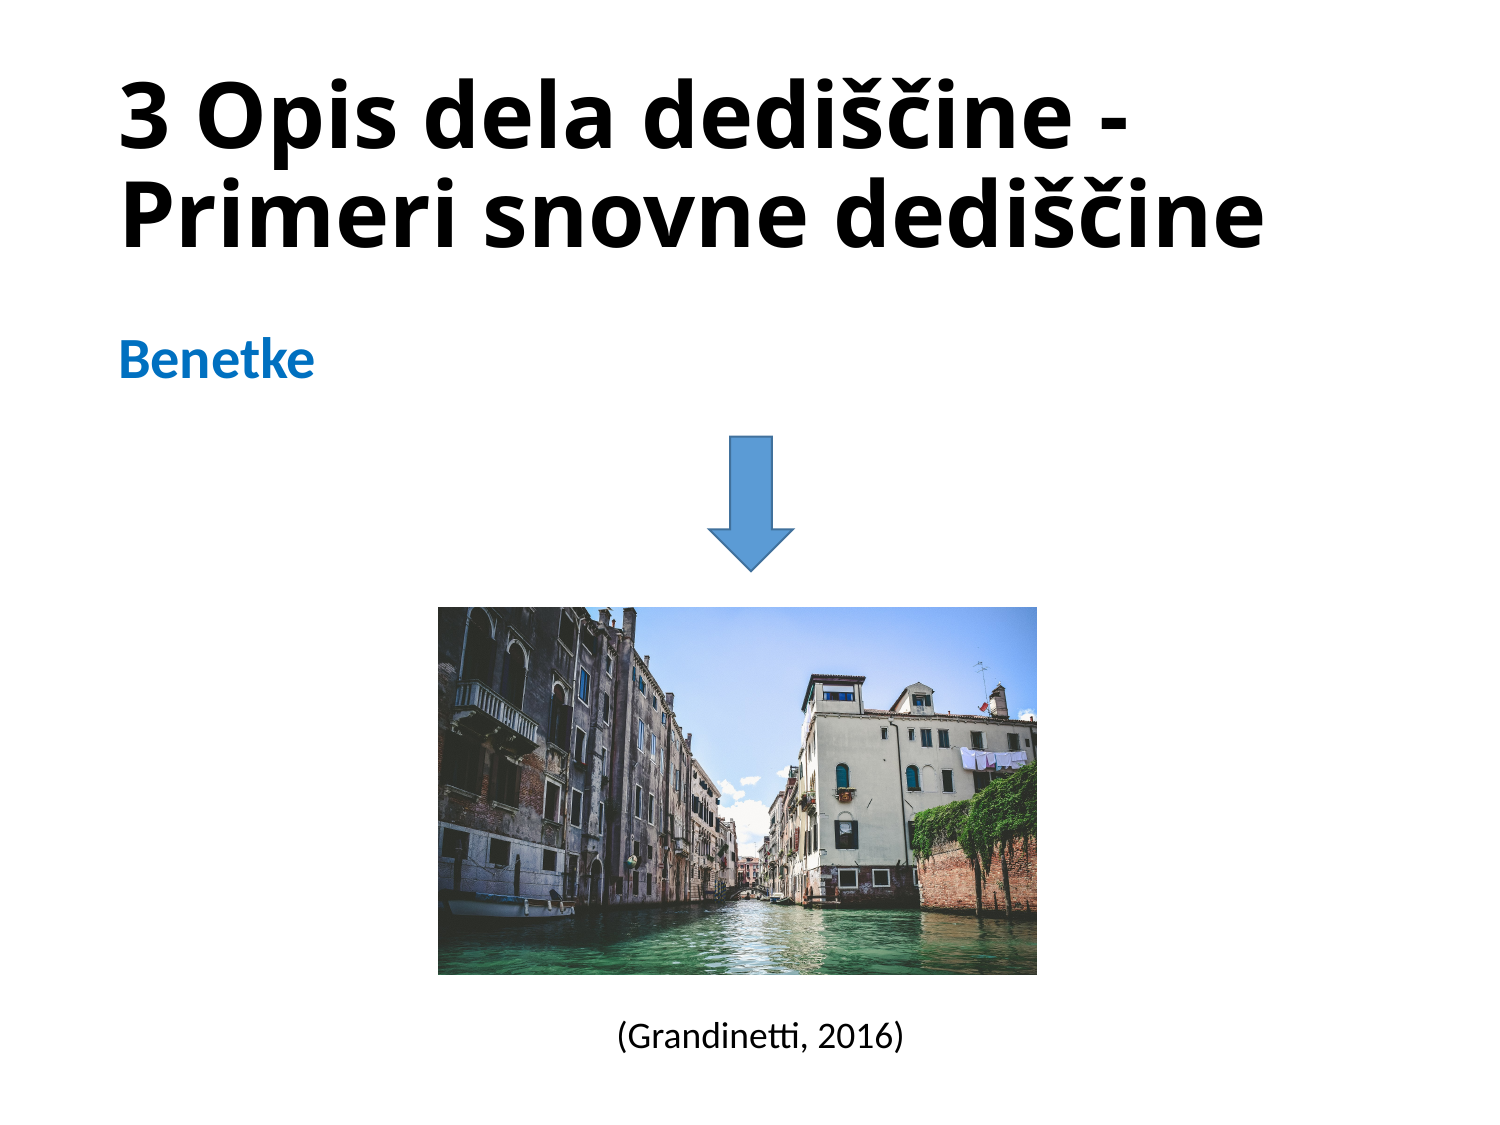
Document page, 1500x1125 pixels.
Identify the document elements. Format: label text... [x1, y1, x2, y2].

text_box [709, 436, 793, 572]
title 3 Opis dela dediščine - Primeri snovne dediščine [103, 59, 1397, 278]
picture [438, 607, 1037, 975]
text_box (Grandinetti, 2016) [602, 1004, 920, 1064]
list Benetke [103, 320, 1397, 1035]
